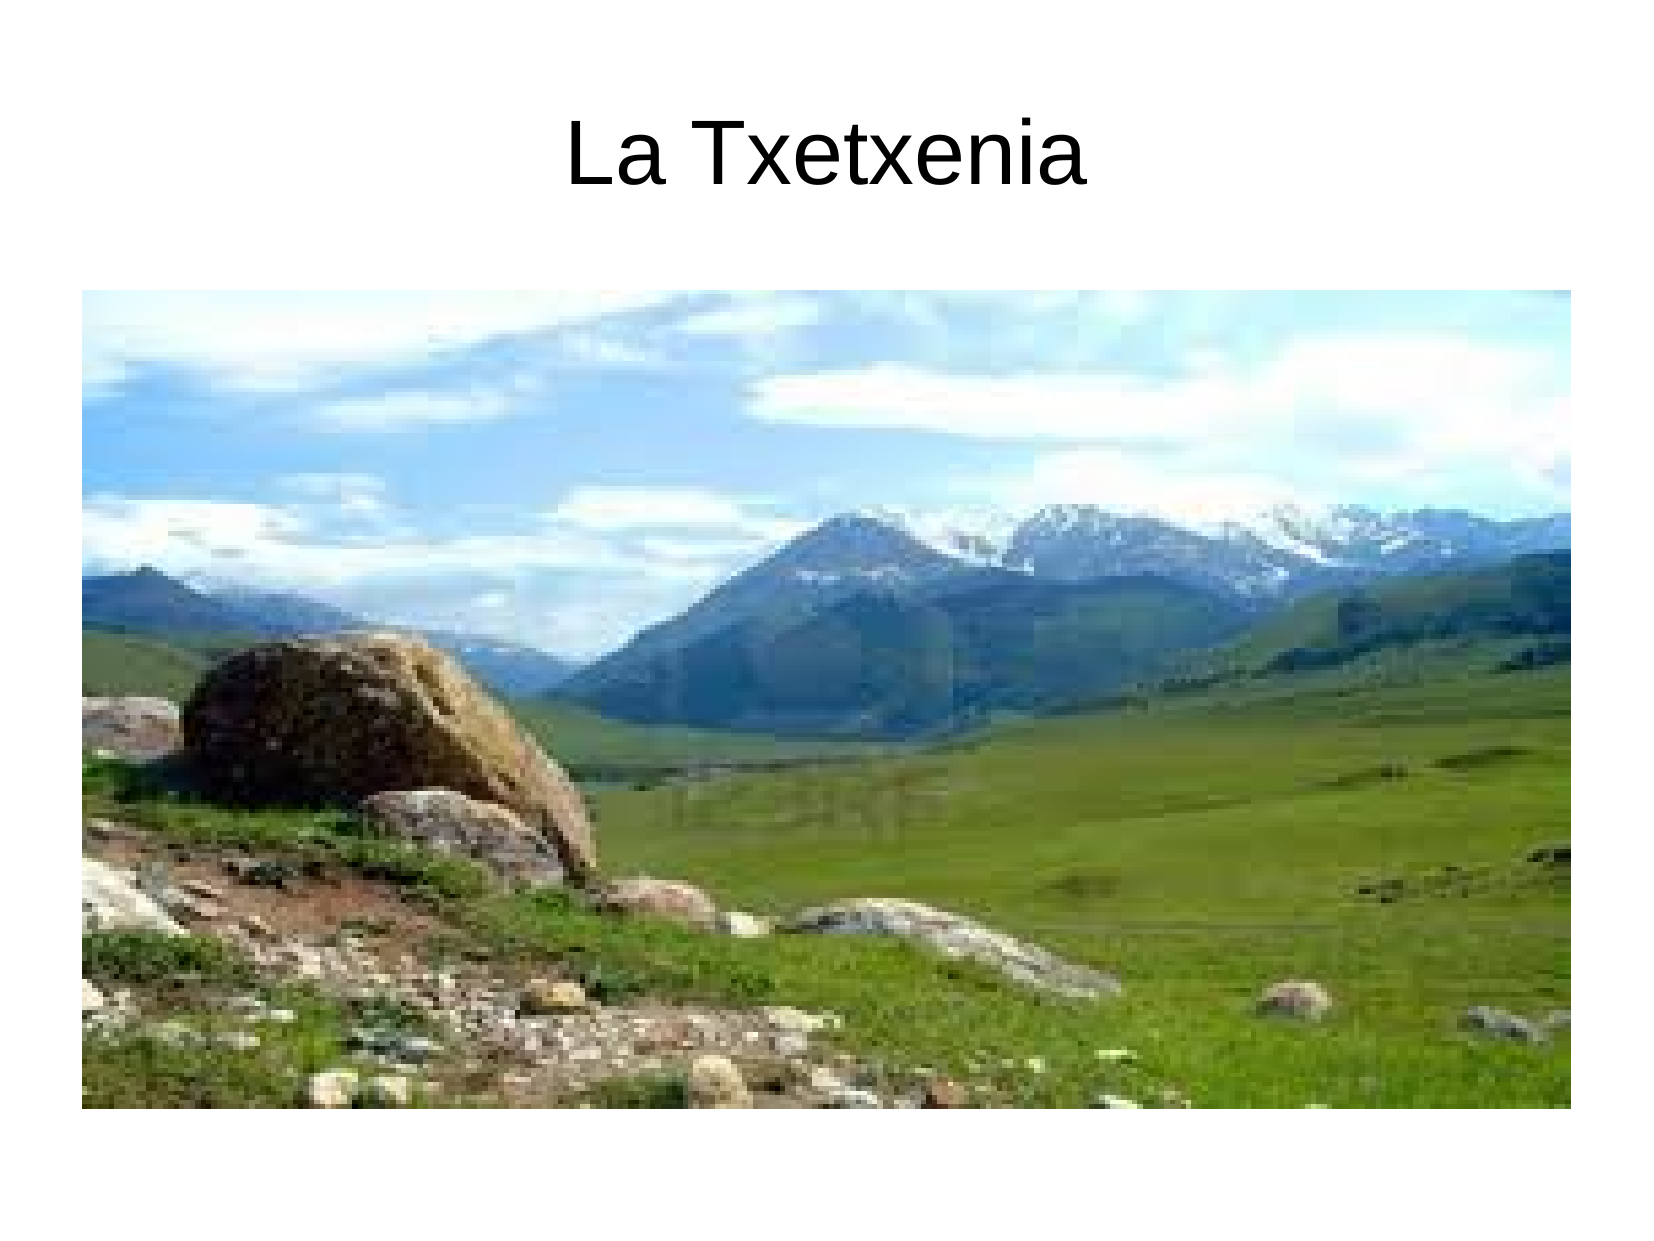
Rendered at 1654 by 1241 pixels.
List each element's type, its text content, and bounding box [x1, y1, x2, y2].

title La Txetxenia [82, 49, 1571, 257]
picture [82, 290, 1571, 1109]
